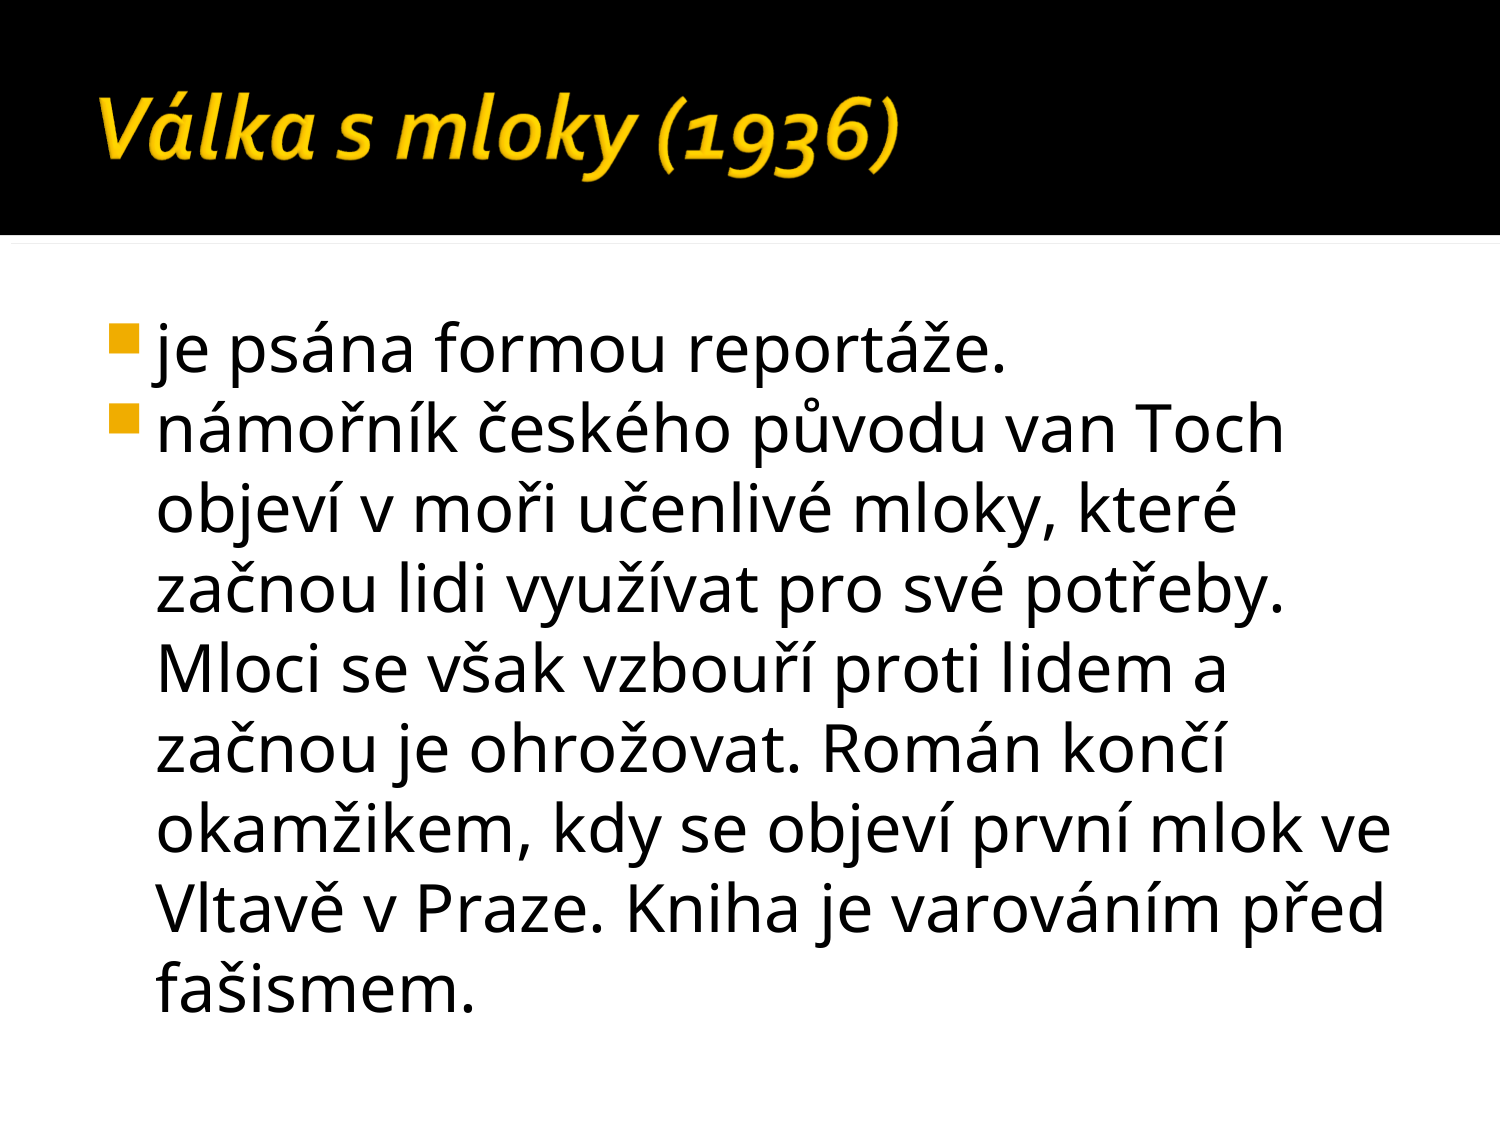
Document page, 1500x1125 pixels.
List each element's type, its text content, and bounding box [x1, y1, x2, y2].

list je psána formou reportáže. námořník českého původu van Toch objeví v moři učenlivé mloky, které začnou lidi využívat pro své potřeby. Mloci se však vzbouří proti lidem a začnou je ohrožovat. Román končí okamžikem, kdy se objeví první mlok ve Vltavě v Praze. Kniha je varováním před fašismem. [75, 291, 1426, 1051]
text_box [31, 24, 1427, 233]
